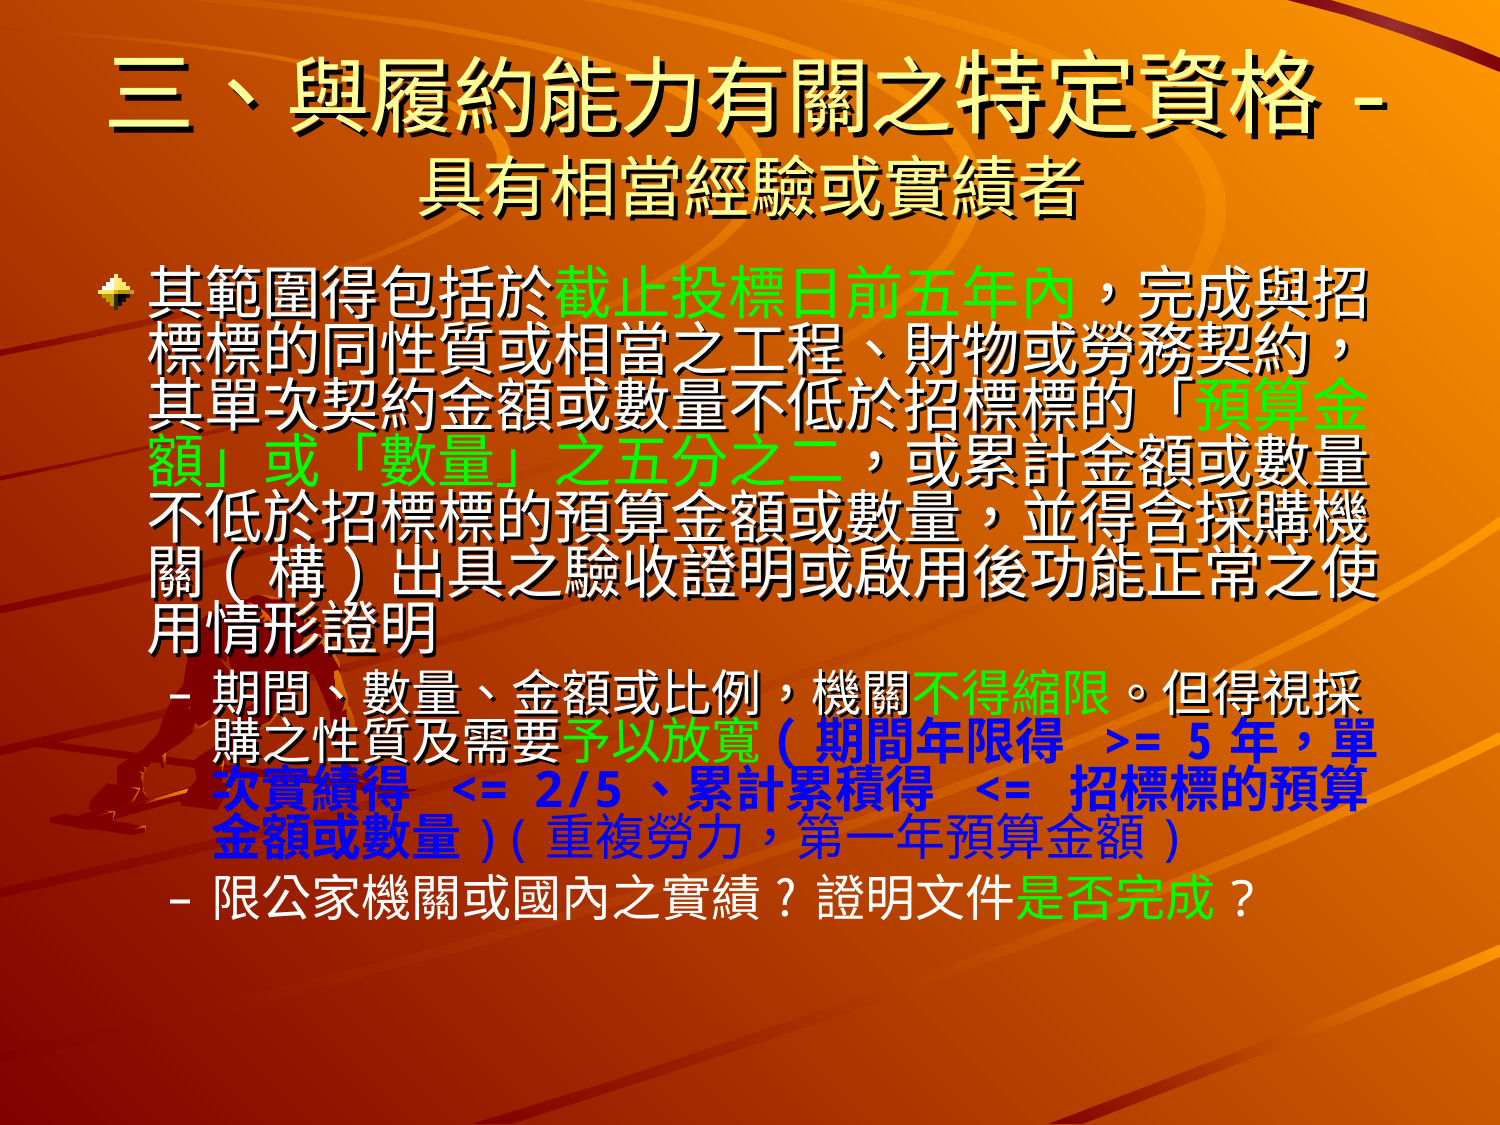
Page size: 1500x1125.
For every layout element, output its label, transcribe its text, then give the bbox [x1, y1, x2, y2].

list 其範圍得包括於截止投標日前五年內，完成與招標標的同性質或相當之工程、財物或勞務契約，其單次契約金額或數量不低於招標標的「預算金額」或「數量」之五分之二，或累計金額或數量不低於招標標的預算金額或數量，並得含採購機關(構)出具之驗收證明或啟用後功能正常之使用情形證明 期間、數量、金額或比例，機關不得縮限。但得視採購之性質及需要予以放寬(期間年限得 >= 5年，單次實績得 <= 2/5、累計累積得 <= 招標標的預算金額或數量)(重複勞力，第一年預算金額) 限公家機關或國內之實績?證明文件是否完成? [75, 262, 1426, 1006]
title 三、與履約能力有關之特定資格- 具有相當經驗或實績者 [75, 25, 1426, 233]
